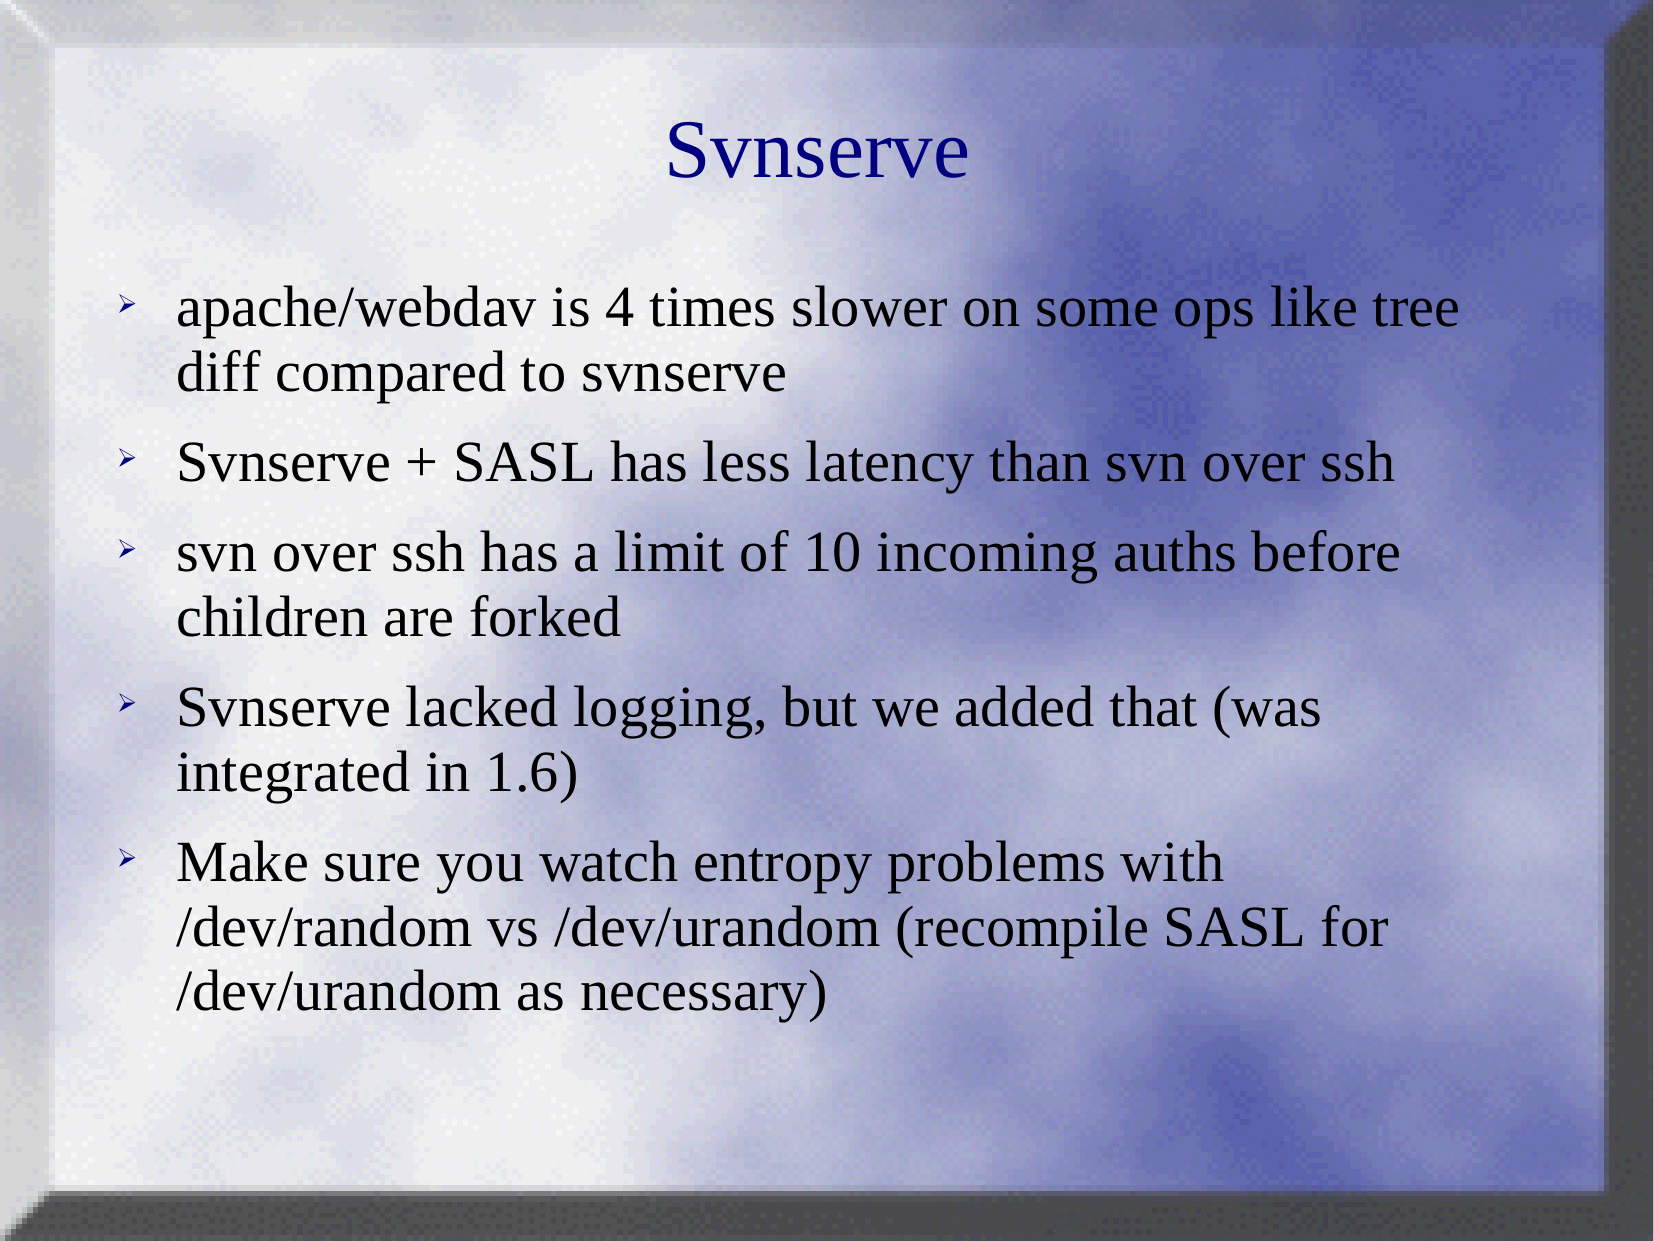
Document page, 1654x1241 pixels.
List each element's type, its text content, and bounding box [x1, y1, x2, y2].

title Svnserve [198, 96, 1437, 204]
list apache/webdav is 4 times slower on some ops like tree diff compared to svnserve Svnserve + SASL has less latency than svn over ssh svn over ssh has a limit of 10 incoming auths before children are forked Svnserve lacked logging, but we added that (was integrated in 1.6) Make sure you watch entropy problems with /dev/random vs /dev/urandom (recompile SASL for /dev/urandom as necessary) [116, 274, 1529, 1055]
picture [0, 0, 1654, 1241]
